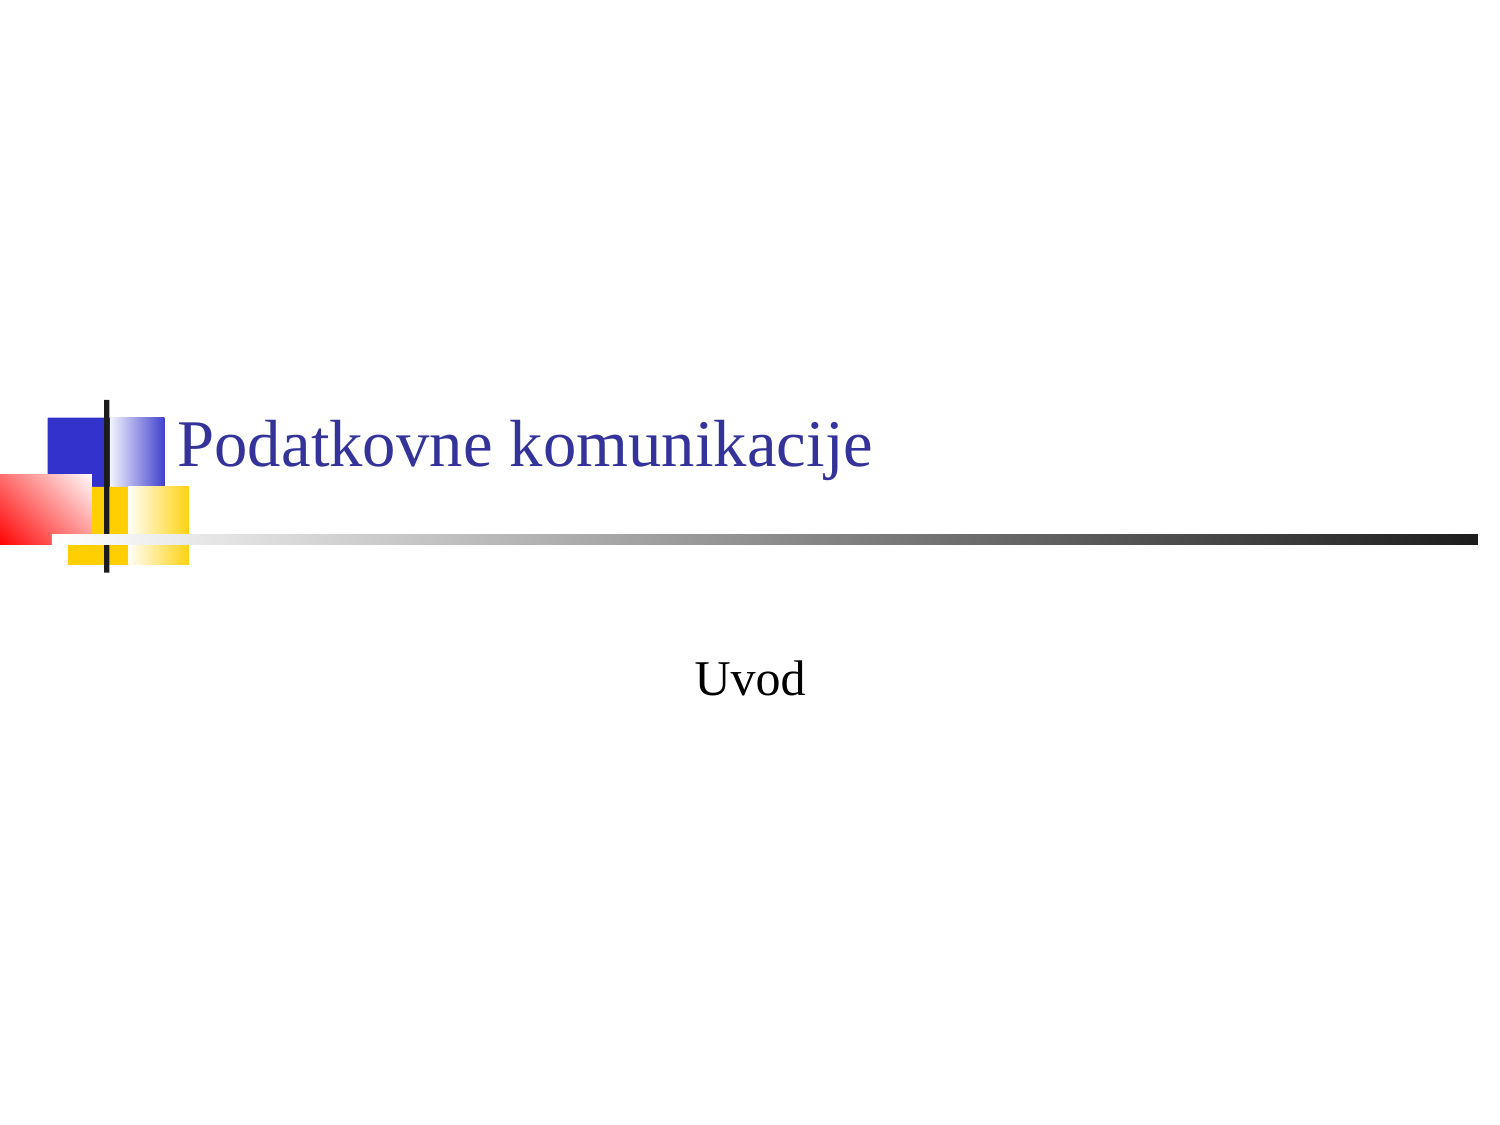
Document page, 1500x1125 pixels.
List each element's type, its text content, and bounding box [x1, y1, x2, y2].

text_box Uvod [225, 637, 1276, 926]
title Podatkovne komunikacije [162, 299, 1438, 488]
